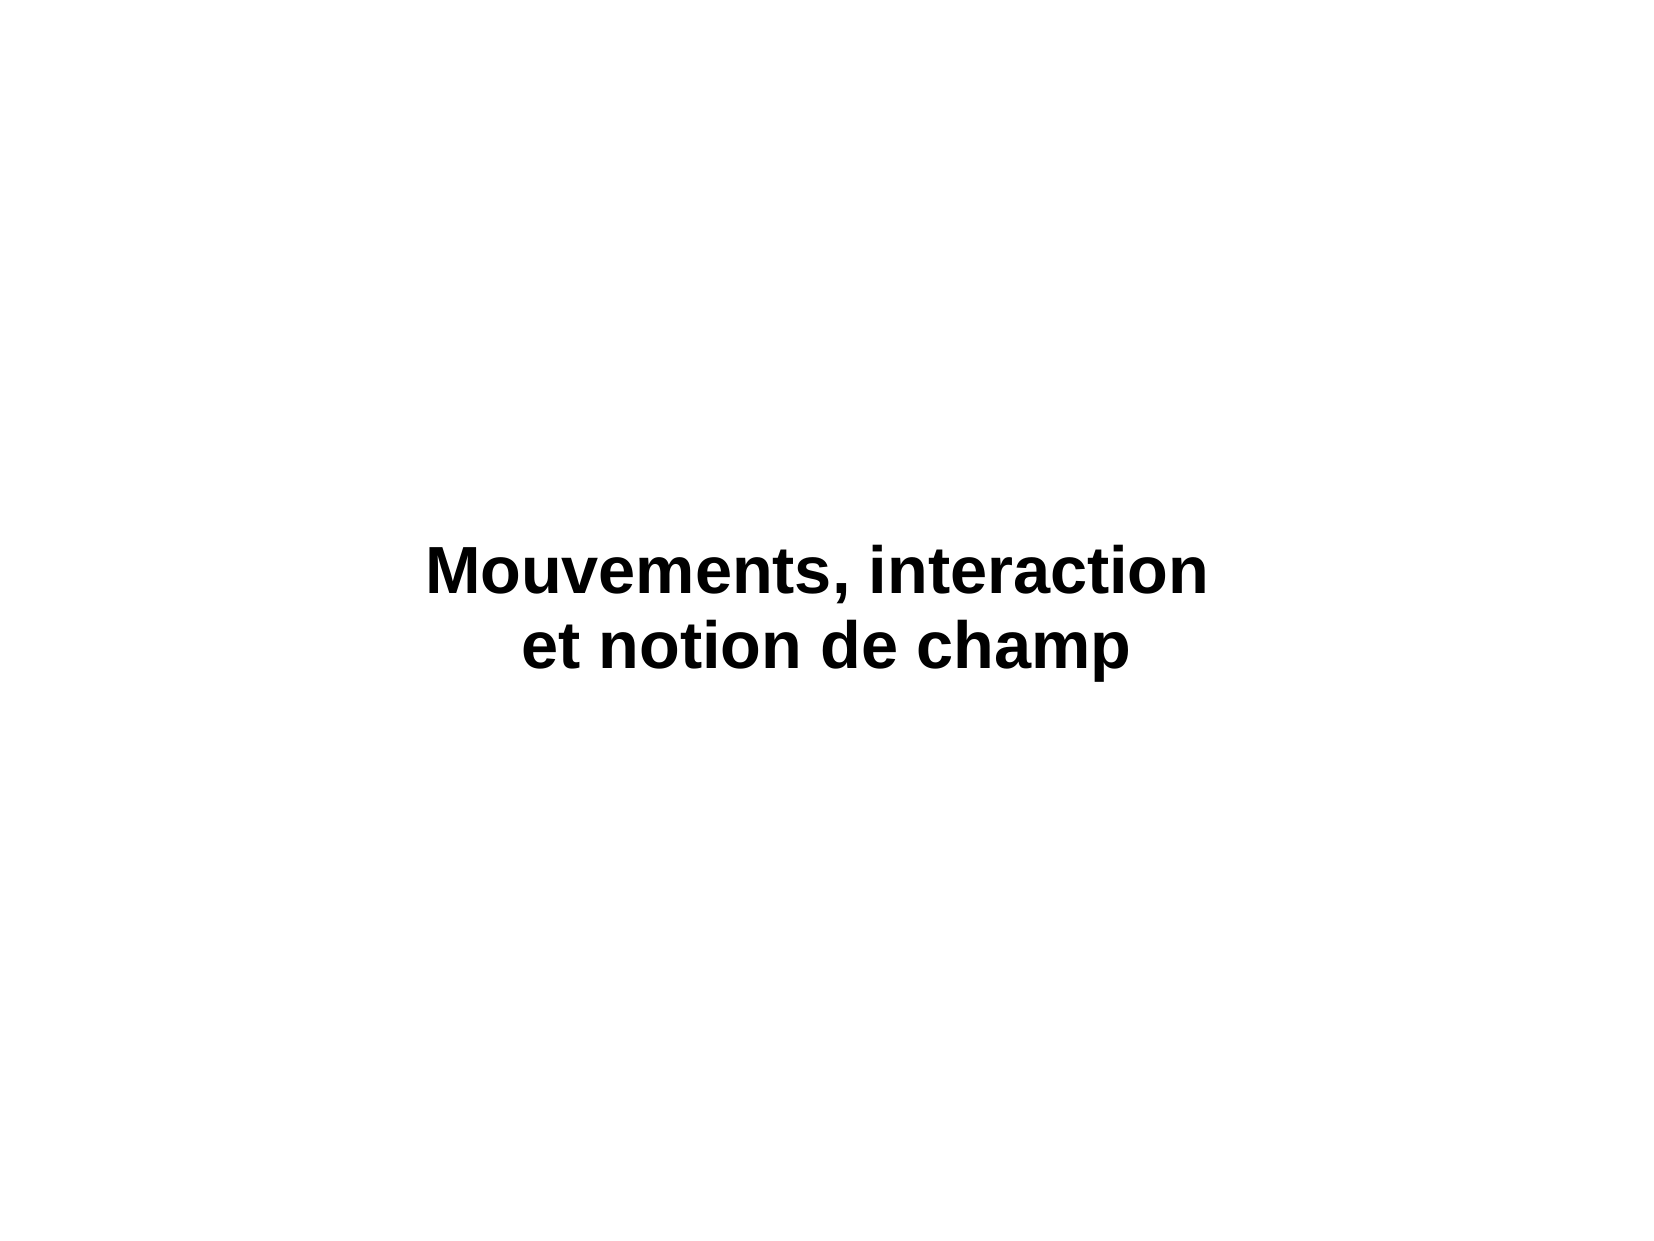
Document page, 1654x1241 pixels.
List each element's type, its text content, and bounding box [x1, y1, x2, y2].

text_box Mouvements, interaction et notion de champ [0, 525, 1654, 690]
